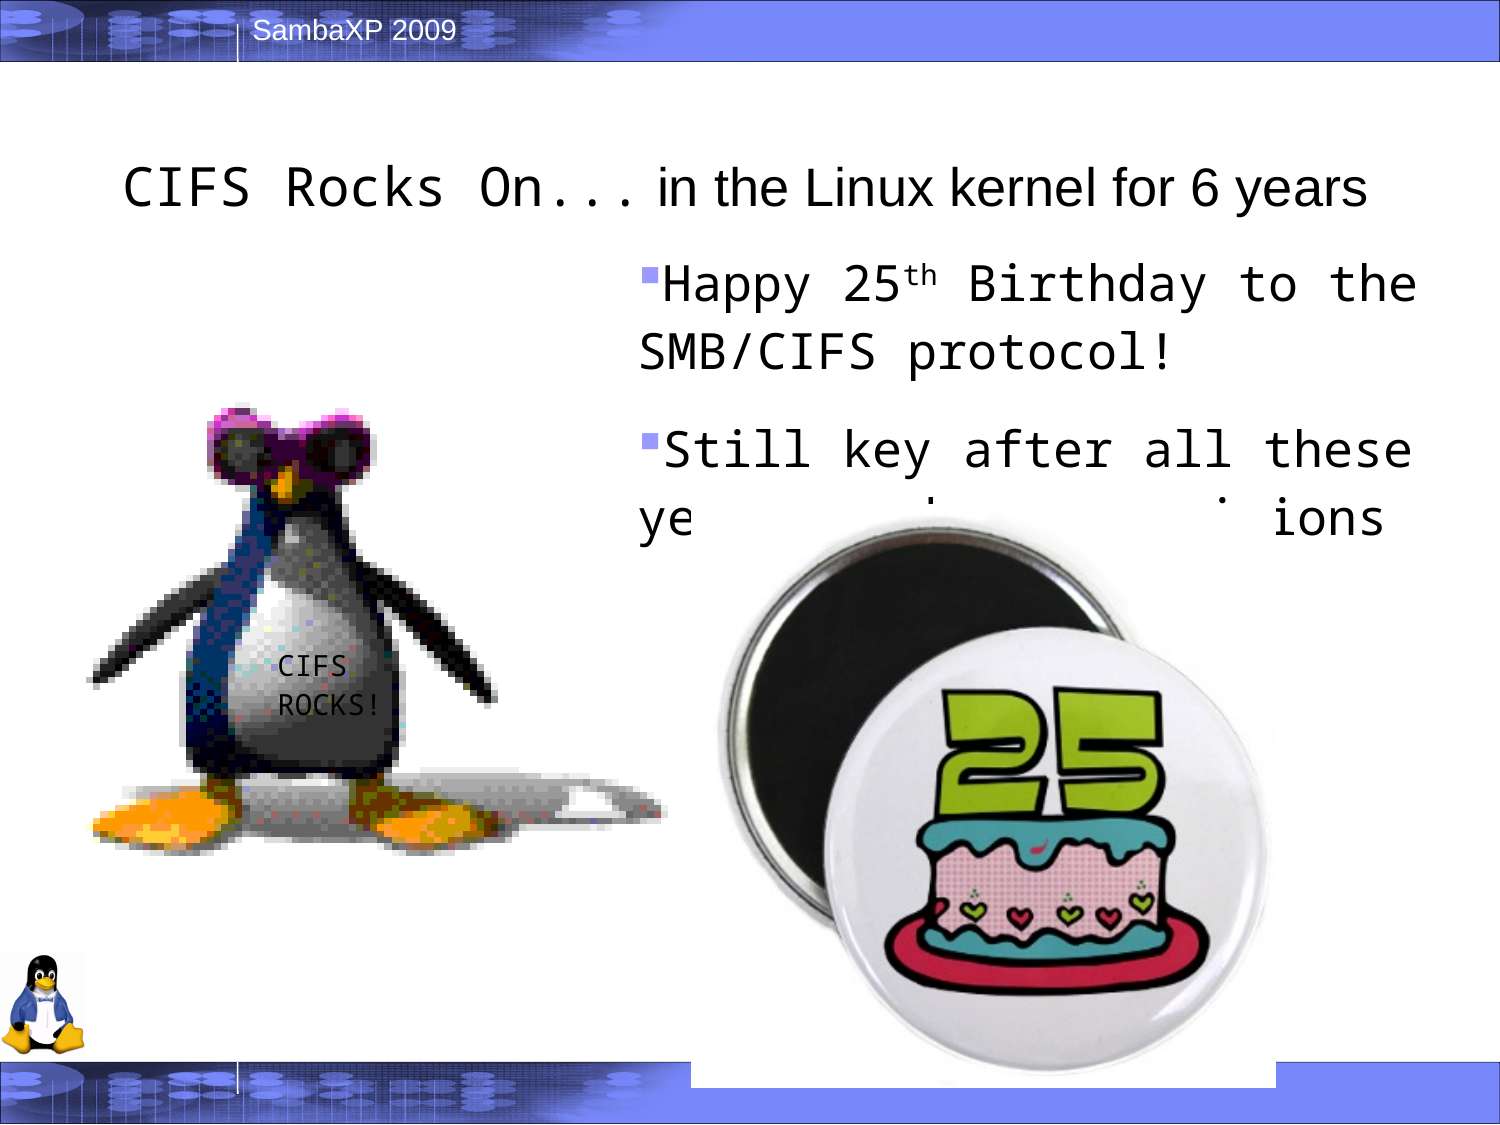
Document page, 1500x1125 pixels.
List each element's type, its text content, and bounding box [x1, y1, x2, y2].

picture [691, 504, 1276, 1088]
picture [37, 377, 637, 863]
picture [1, 1, 1499, 61]
picture [1426, 1063, 1499, 1123]
picture [1, 1063, 637, 1123]
title CIFS Rocks On... in the Linux kernel for 6 years [69, 144, 1422, 227]
text_box CIFS ROCKS! [262, 637, 413, 720]
list Happy 25th Birthday to the SMB/CIFS protocol! Still key after all these years, and many revisions [637, 247, 1426, 1125]
